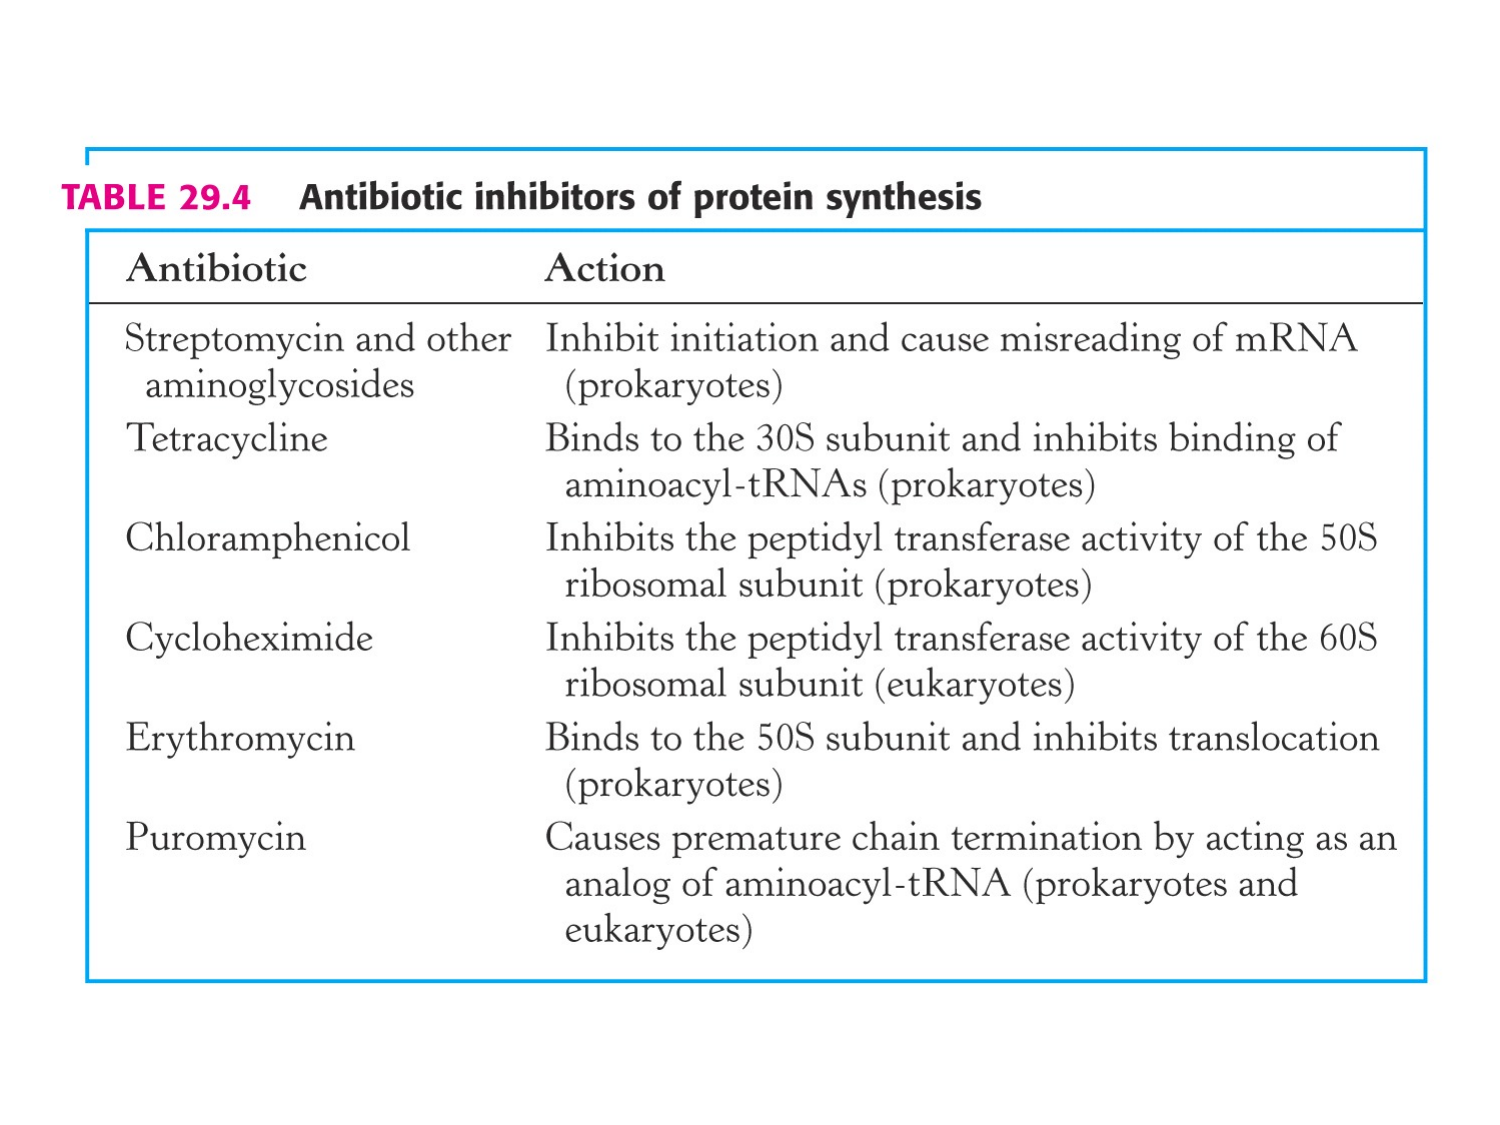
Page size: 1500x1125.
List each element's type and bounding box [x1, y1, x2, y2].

picture [49, 120, 1450, 1005]
